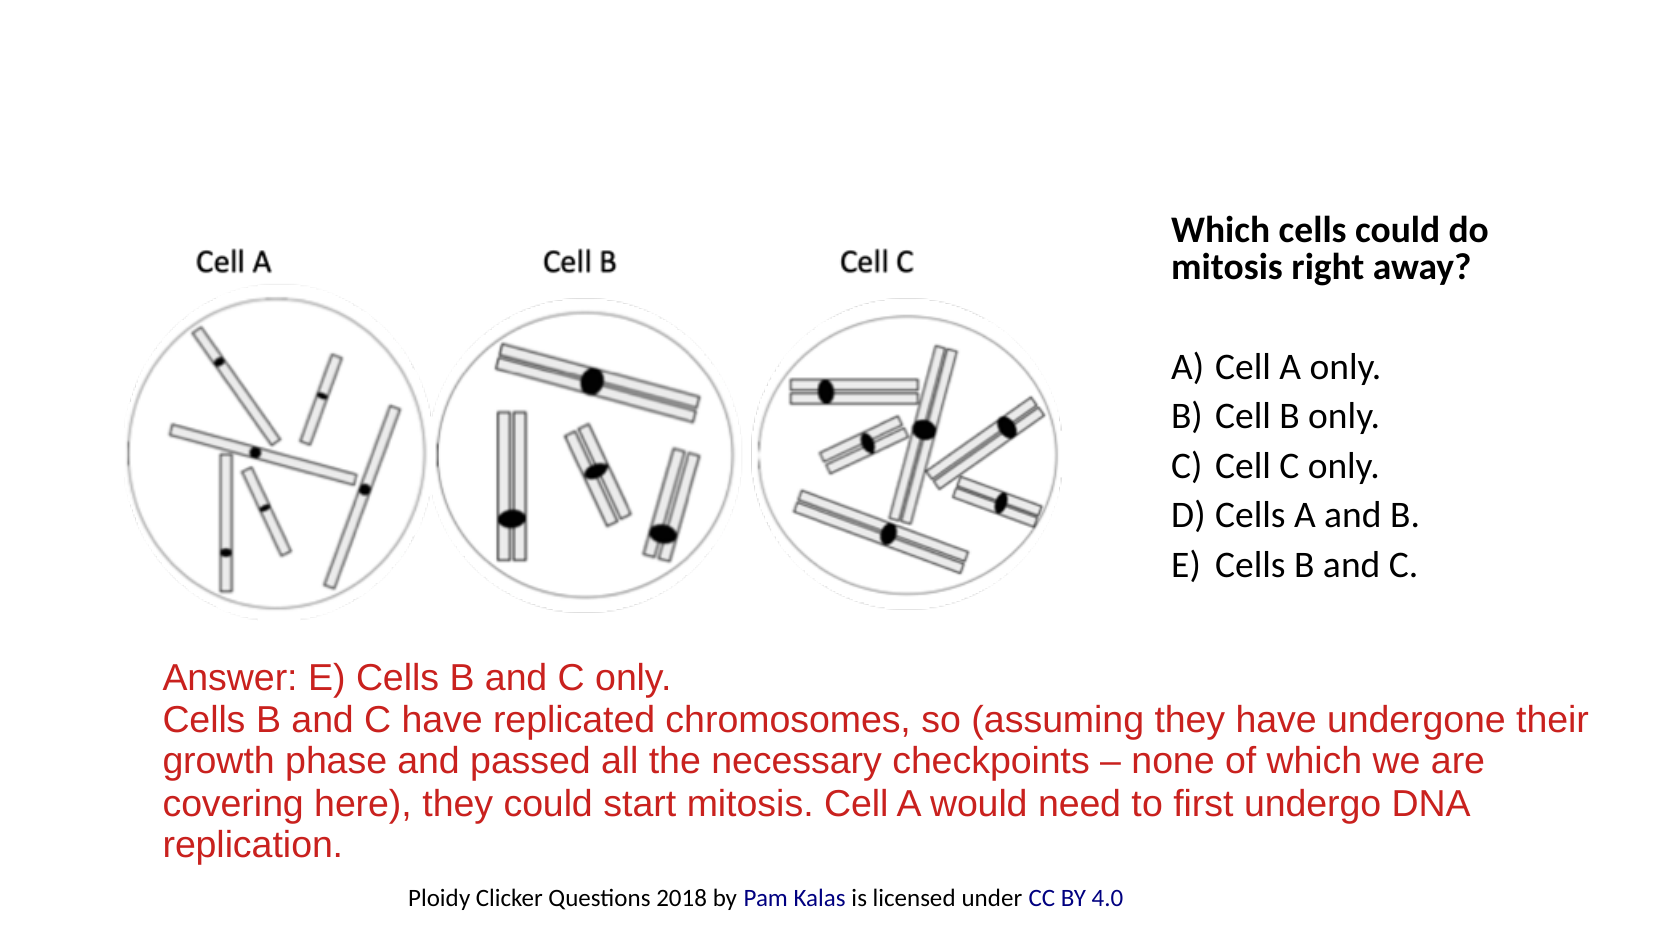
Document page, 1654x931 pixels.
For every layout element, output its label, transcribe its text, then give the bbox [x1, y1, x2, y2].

text_box Answer: E) Cells B and C only. Cells B and C have replicated chromosomes, so (assuming they have undergone their growth phase and passed all the necessary checkpoints – none of which we are covering here), they could start mitosis. Cell A would need to first undergo DNA replication. [147, 648, 1625, 874]
text_box Ploidy Clicker Questions 2018 by Pam Kalas is licensed under CC BY 4.0 [393, 879, 1145, 926]
picture [123, 233, 1063, 621]
text_box Which cells could do mitosis right away? Cell A only. Cell B only. Cell C only. Cells A and B. Cells B and C. [1156, 206, 1595, 648]
